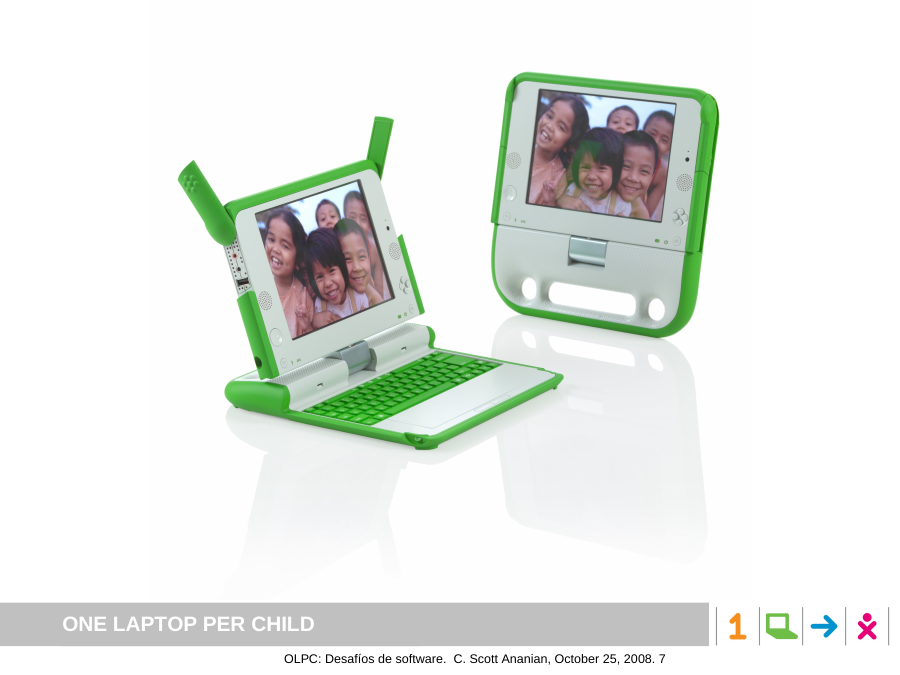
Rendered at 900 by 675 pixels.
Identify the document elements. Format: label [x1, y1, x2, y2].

picture [150, 0, 898, 655]
